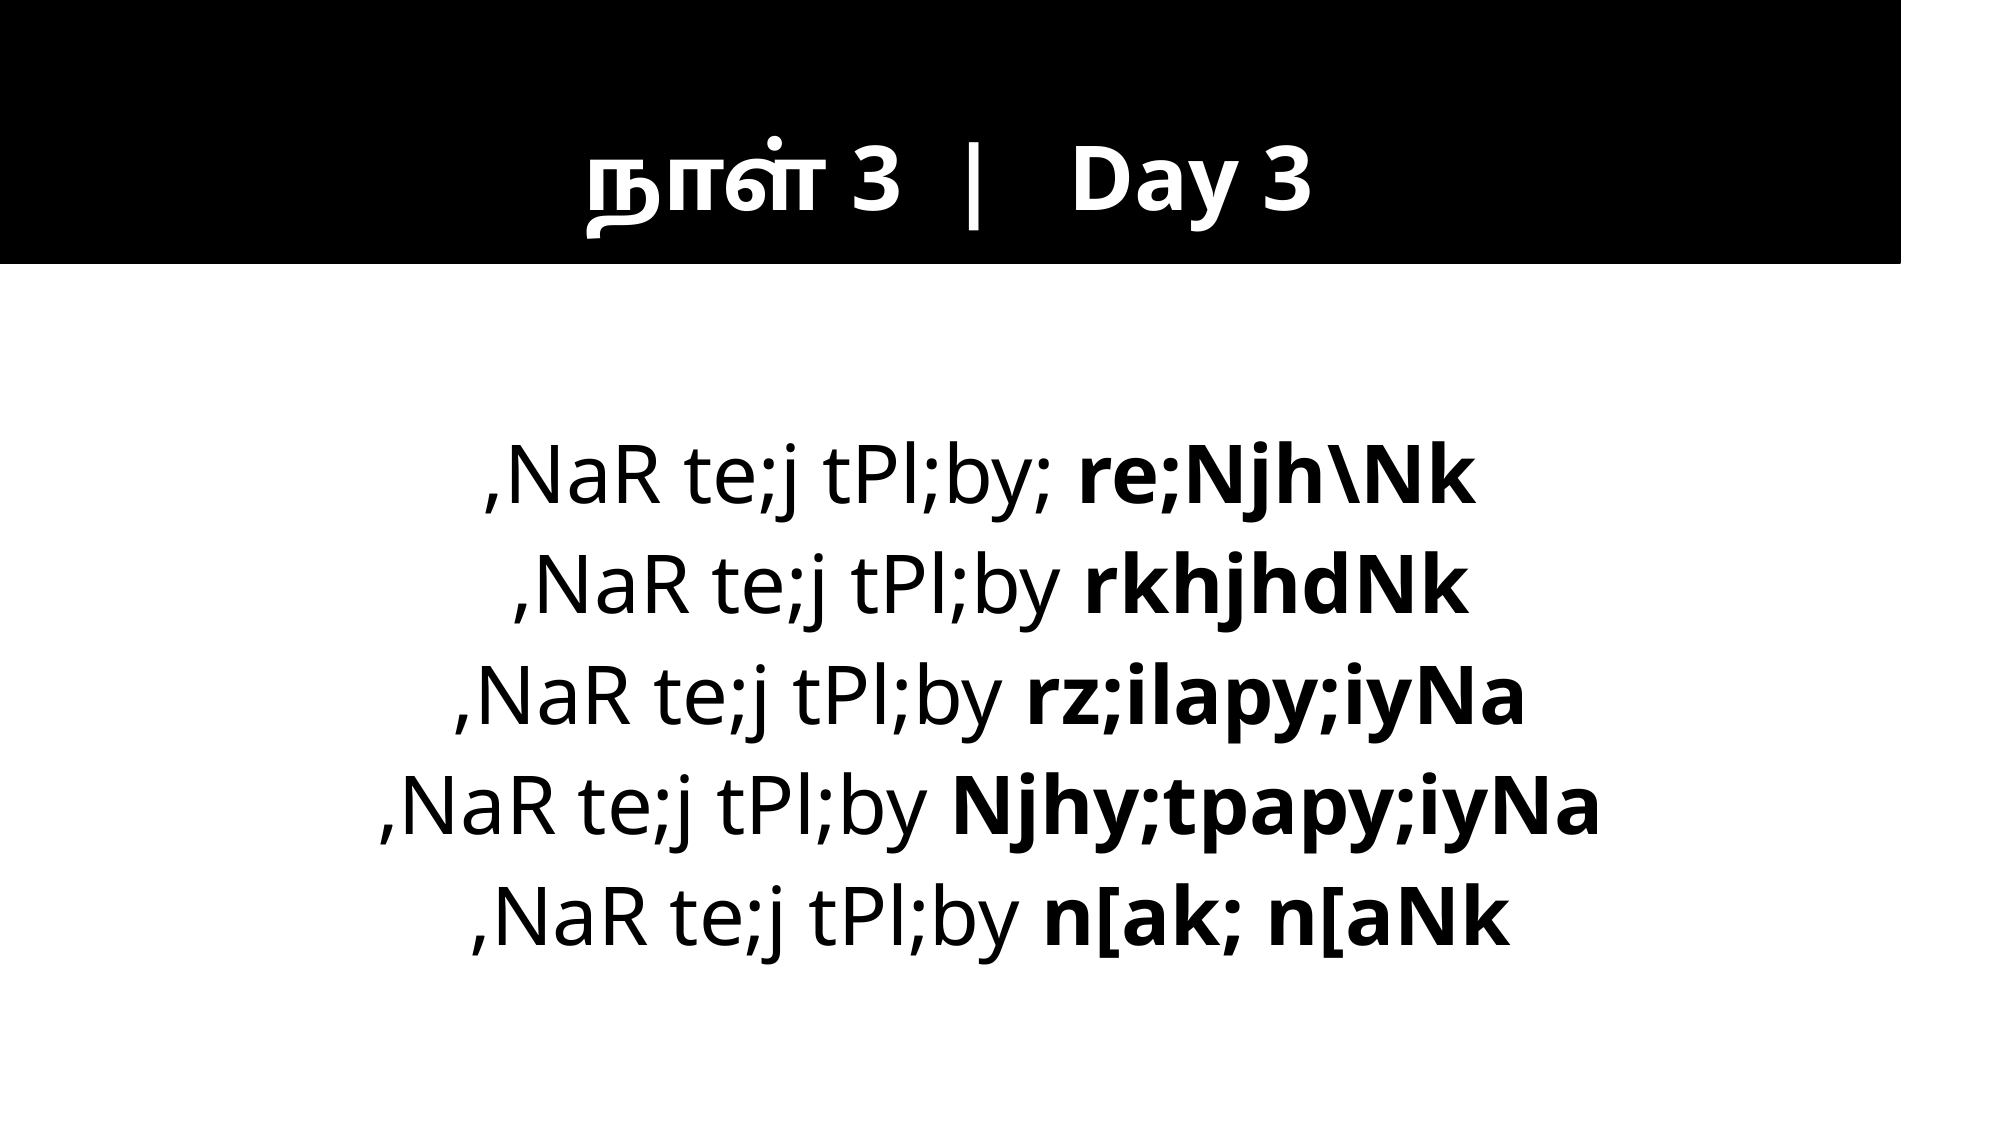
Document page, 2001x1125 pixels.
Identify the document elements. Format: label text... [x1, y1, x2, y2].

subtitle ,NaR te;j tPl;by; re;Njh\Nk ,NaR te;j tPl;by rkhjhdNk ,NaR te;j tPl;by rz;ilapy;iyNa ,NaR te;j tPl;by Njhy;tpapy;iyNa ,NaR te;j tPl;by n[ak; n[aNk [0, 270, 1984, 1116]
text_box நாள் 3 | Day 3 [0, 0, 1900, 264]
